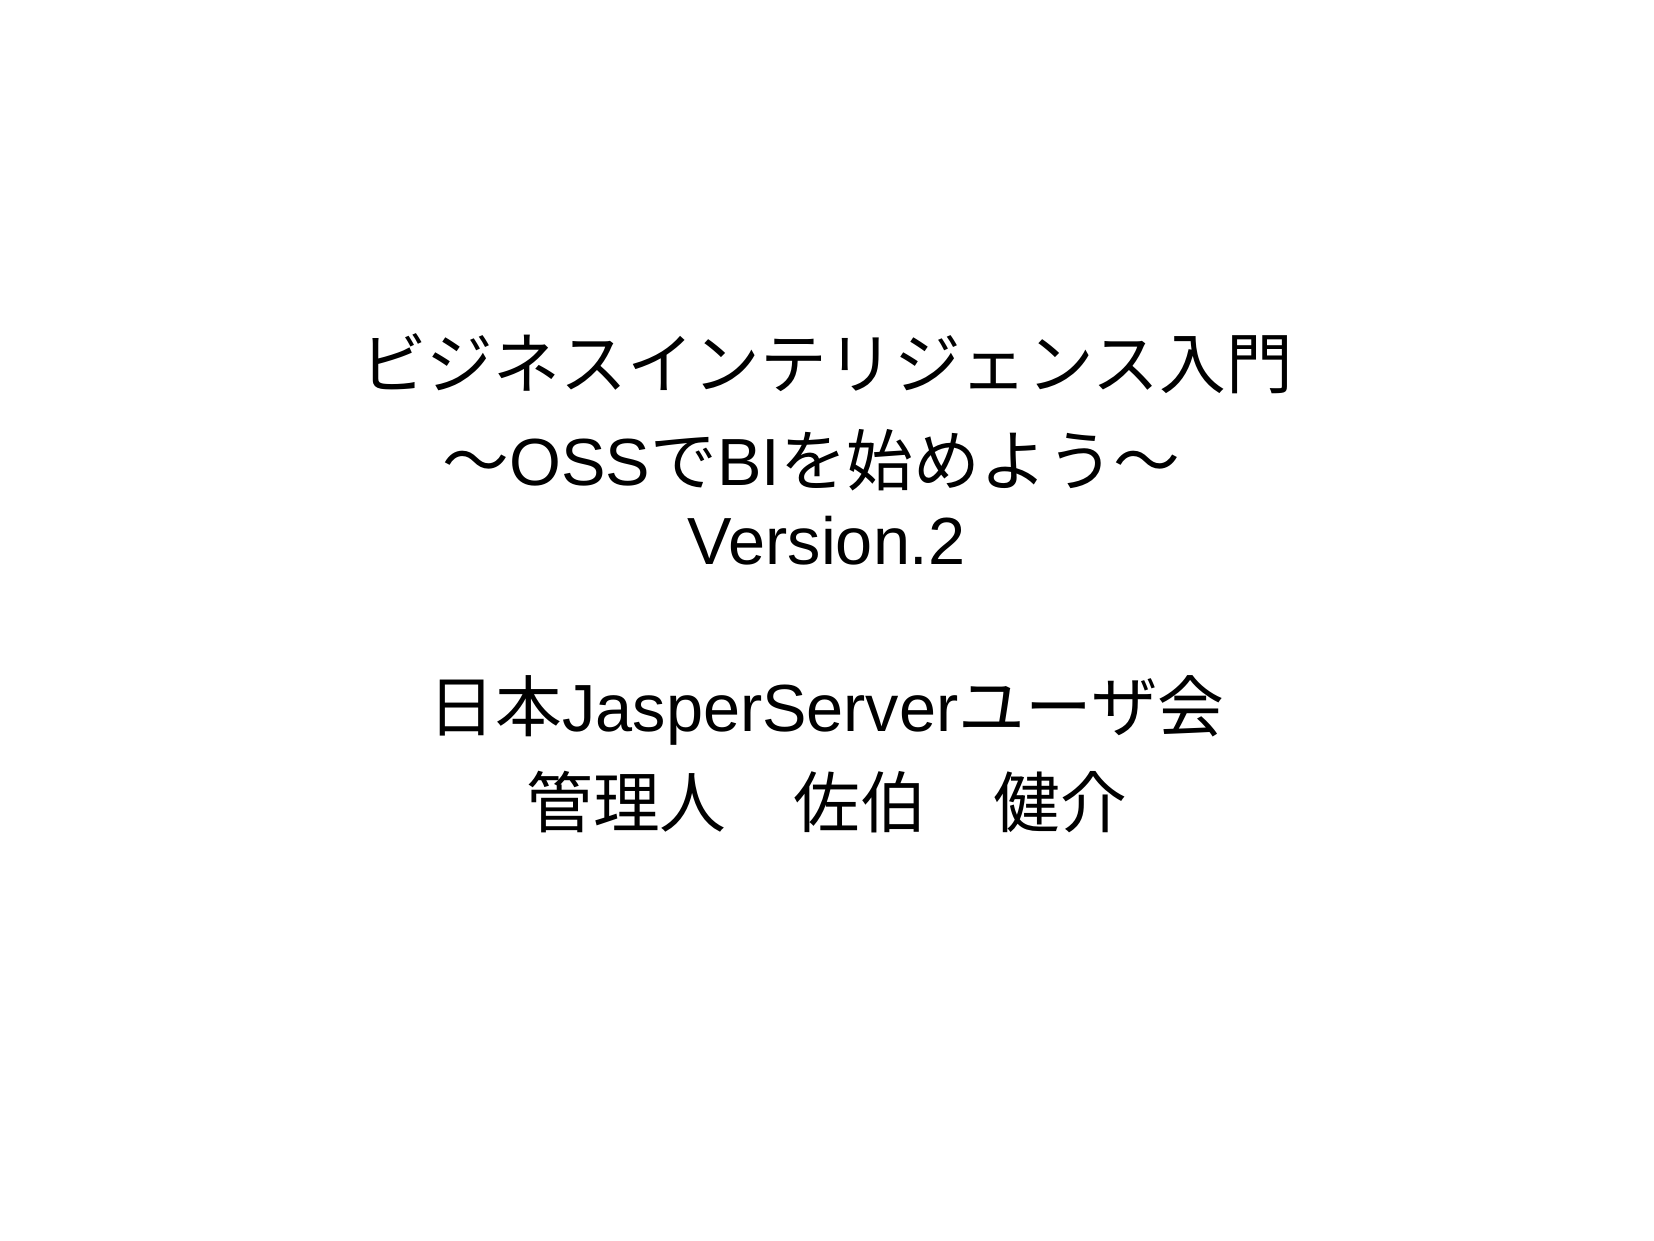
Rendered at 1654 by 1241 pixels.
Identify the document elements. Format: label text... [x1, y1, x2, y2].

subtitle ビジネスインテリジェンス入門 ～OSSでBIを始めよう～ Version.2 日本JasperServerユーザ会 管理人 佐伯 健介 [82, 49, 1571, 1109]
